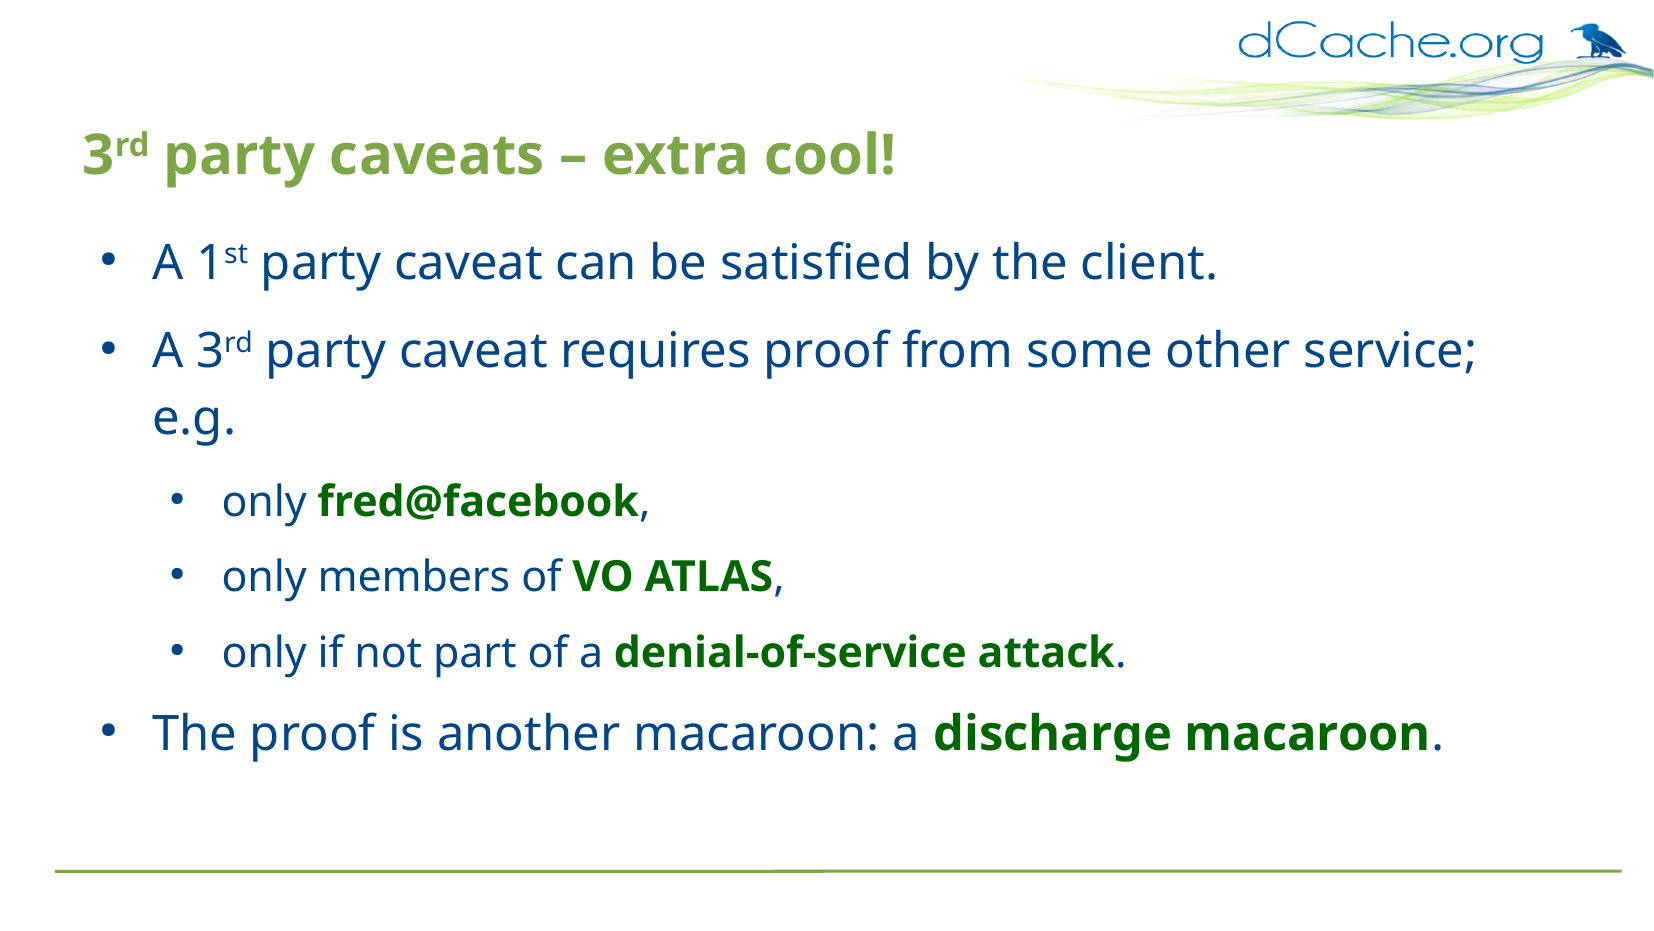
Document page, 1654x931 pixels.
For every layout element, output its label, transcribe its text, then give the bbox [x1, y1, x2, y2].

picture [956, 12, 1654, 127]
list A 1st party caveat can be satisfied by the client. A 3rd party caveat requires proof from some other service; e.g. only fred@facebook, only members of VO ATLAS, only if not part of a denial-of-service attack. The proof is another macaroon: a discharge macaroon. [82, 227, 1571, 767]
title 3rd party caveats – extra cool! [82, 116, 1605, 189]
